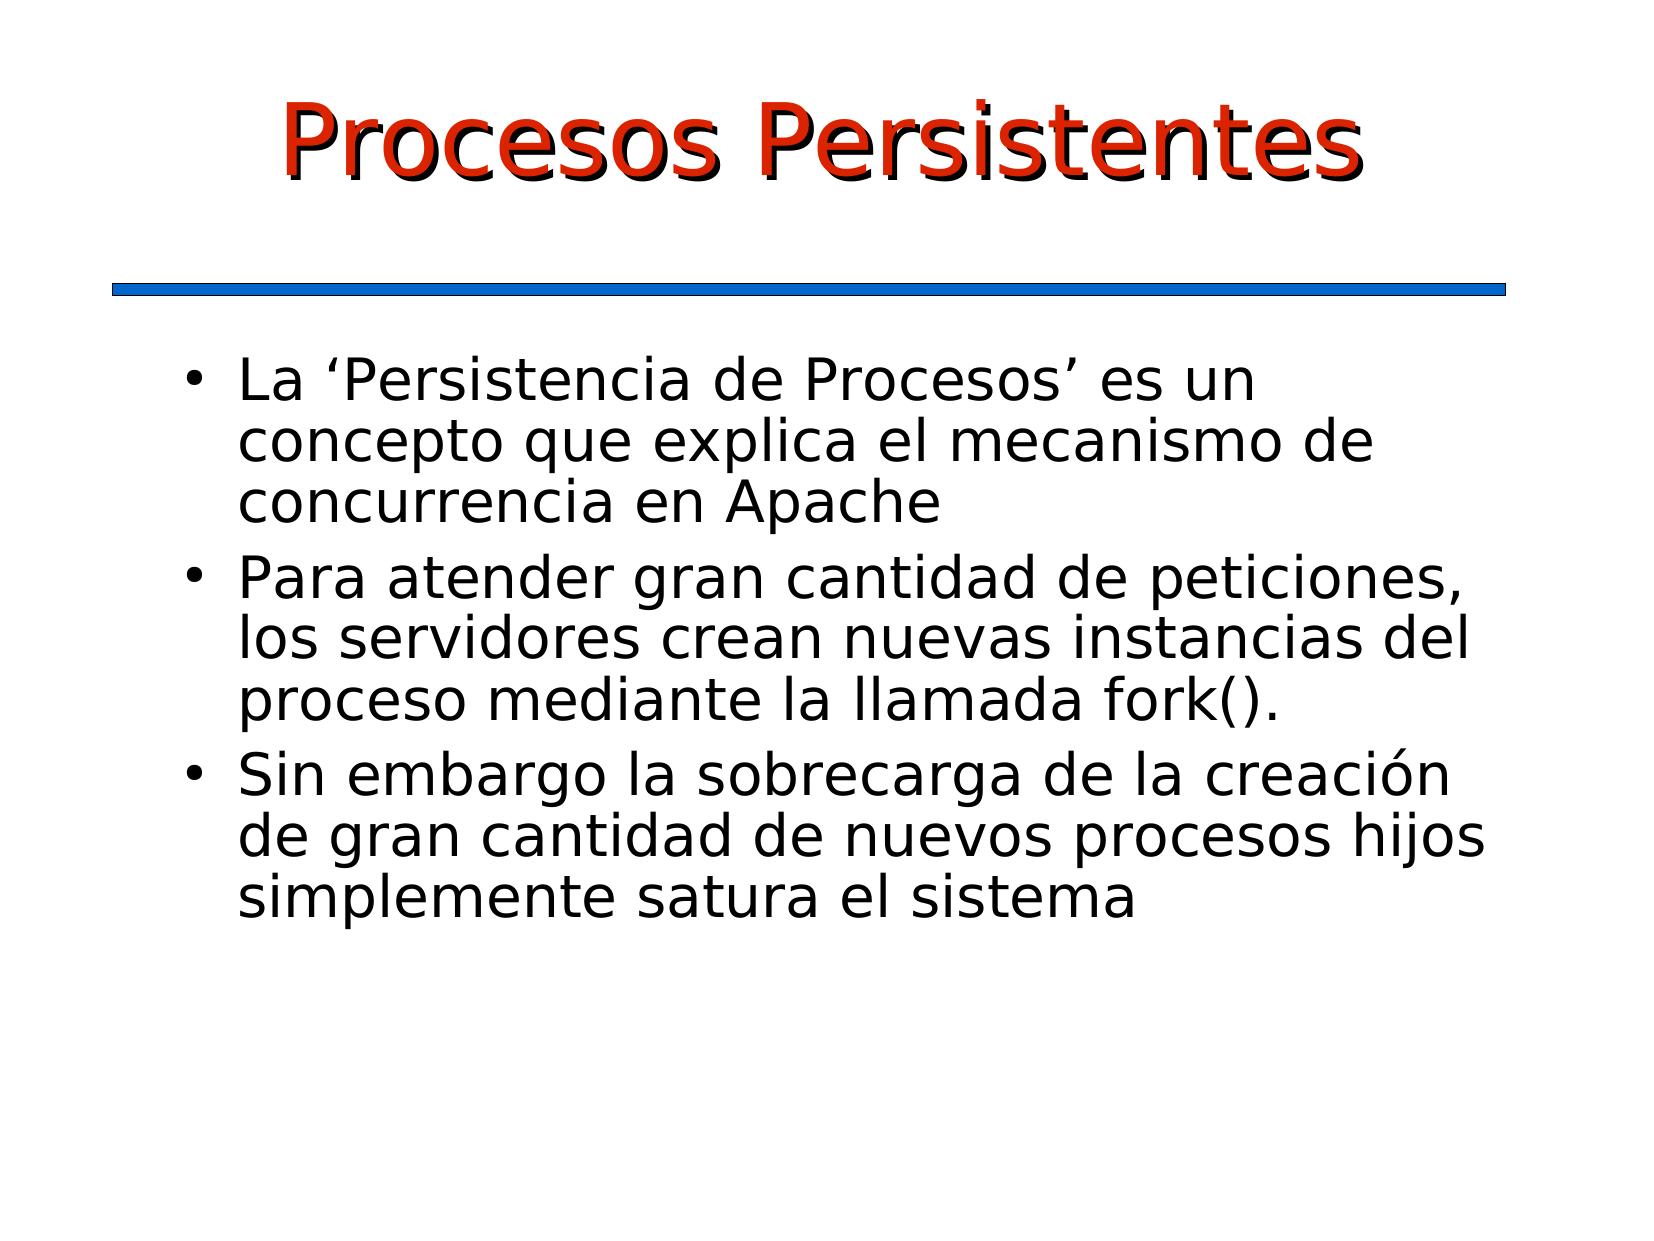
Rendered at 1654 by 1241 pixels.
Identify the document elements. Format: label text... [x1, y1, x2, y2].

title Procesos Persistentes [118, 29, 1524, 207]
list La ‘Persistencia de Procesos’ es un concepto que explica el mecanismo de concurrencia en Apache Para atender gran cantidad de peticiones, los servidores crean nuevas instancias del proceso mediante la llamada fork(). Sin embargo la sobrecarga de la creación de gran cantidad de nuevos procesos hijos simplemente satura el sistema [151, 344, 1558, 1226]
